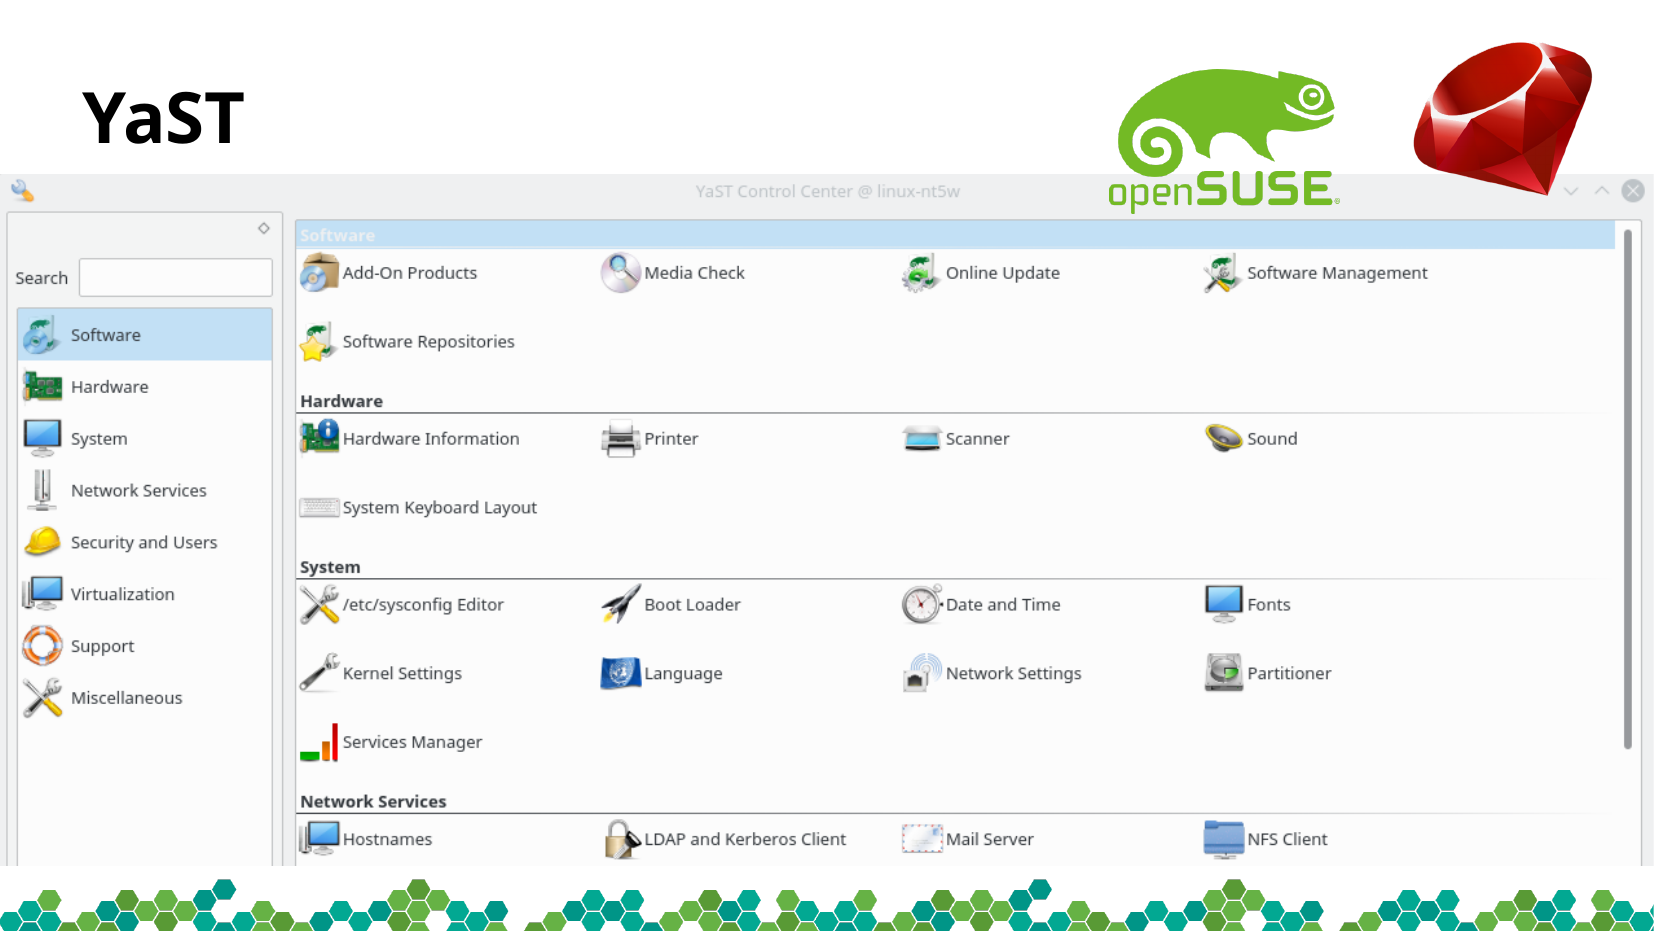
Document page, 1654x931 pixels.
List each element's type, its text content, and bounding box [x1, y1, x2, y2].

picture [0, 871, 1654, 931]
picture [0, 37, 1654, 866]
text_box YaST [82, 37, 1408, 174]
